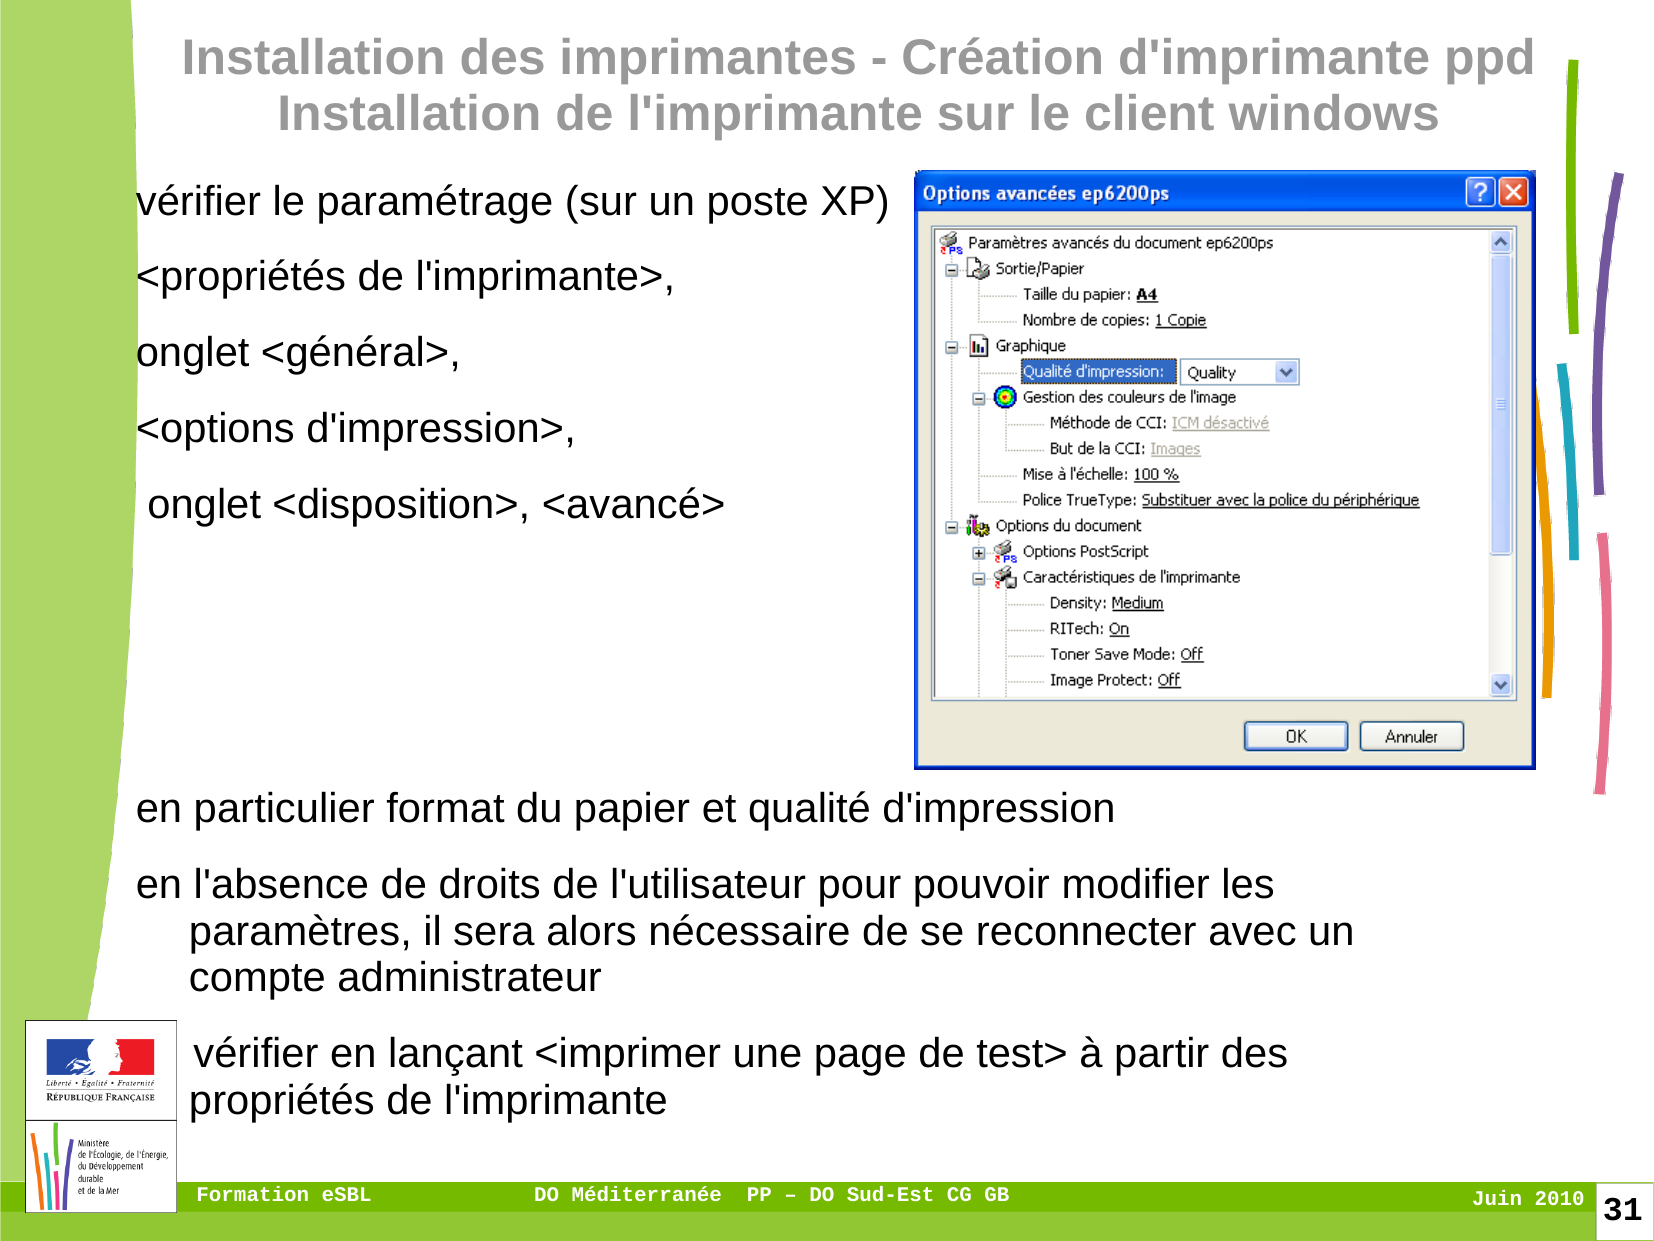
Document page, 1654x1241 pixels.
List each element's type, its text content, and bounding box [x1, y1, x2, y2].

picture [0, 0, 1654, 1241]
list vérifier le paramétrage (sur un poste XP) <propriétés de l'imprimante>, onglet <général>, <options d'impression>, onglet <disposition>, <avancé> en particulier format du papier et qualité d'impression en l'absence de droits de l'utilisateur pour pouvoir modifier les paramètres, il sera alors nécessaire de se reconnecter avec un compte administrateur vérifier en lançant <imprimer une page de test> à partir des propriétés de l'imprimante [118, 177, 914, 203]
